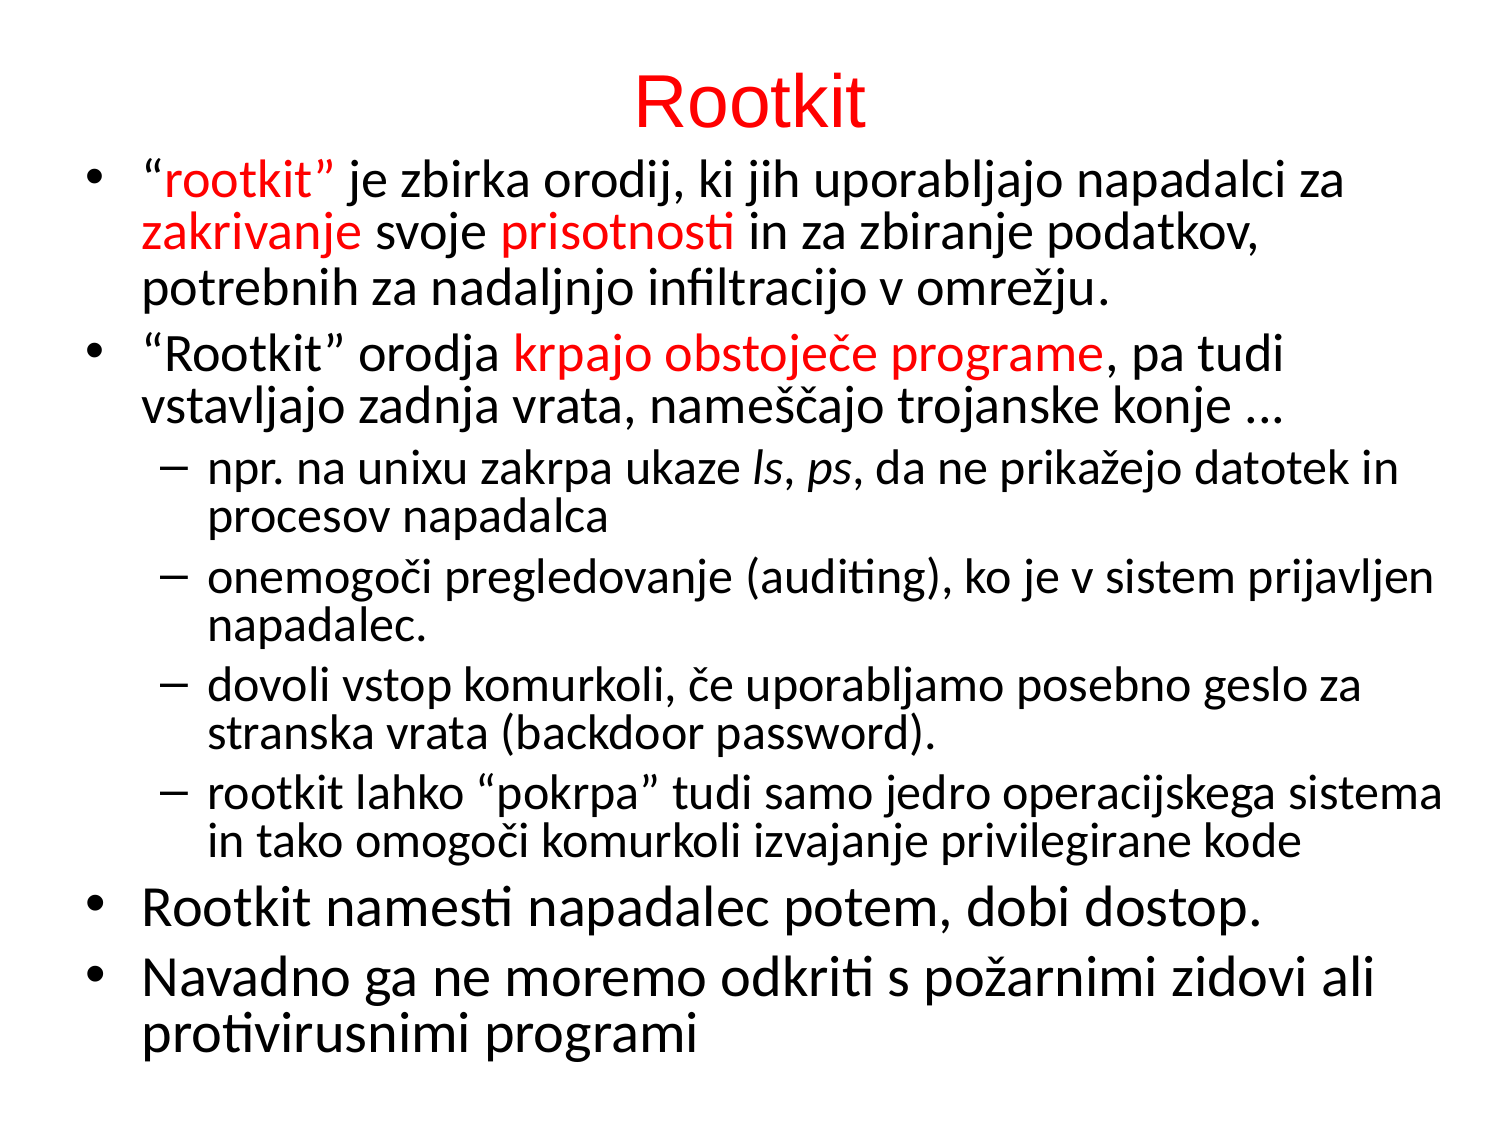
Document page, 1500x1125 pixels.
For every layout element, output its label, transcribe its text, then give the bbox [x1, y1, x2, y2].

list “rootkit” je zbirka orodij, ki jih uporabljajo napadalci za zakrivanje svoje prisotnosti in za zbiranje podatkov, potrebnih za nadaljnjo infiltracijo v omrežju. “Rootkit” orodja krpajo obstoječe programe, pa tudi vstavljajo zadnja vrata, nameščajo trojanske konje ... npr. na unixu zakrpa ukaze ls, ps, da ne prikažejo datotek in procesov napadalca onemogoči pregledovanje (auditing), ko je v sistem prijavljen napadalec. dovoli vstop komurkoli, če uporabljamo posebno geslo za stranska vrata (backdoor password). rootkit lahko “pokrpa” tudi samo jedro operacijskega sistema in tako omogoči komurkoli izvajanje privilegirane kode Rootkit namesti napadalec potem, dobi dostop. Navadno ga ne moremo odkriti s požarnimi zidovi ali protivirusnimi programi [70, 148, 1500, 1120]
title Rootkit [75, 45, 1426, 148]
